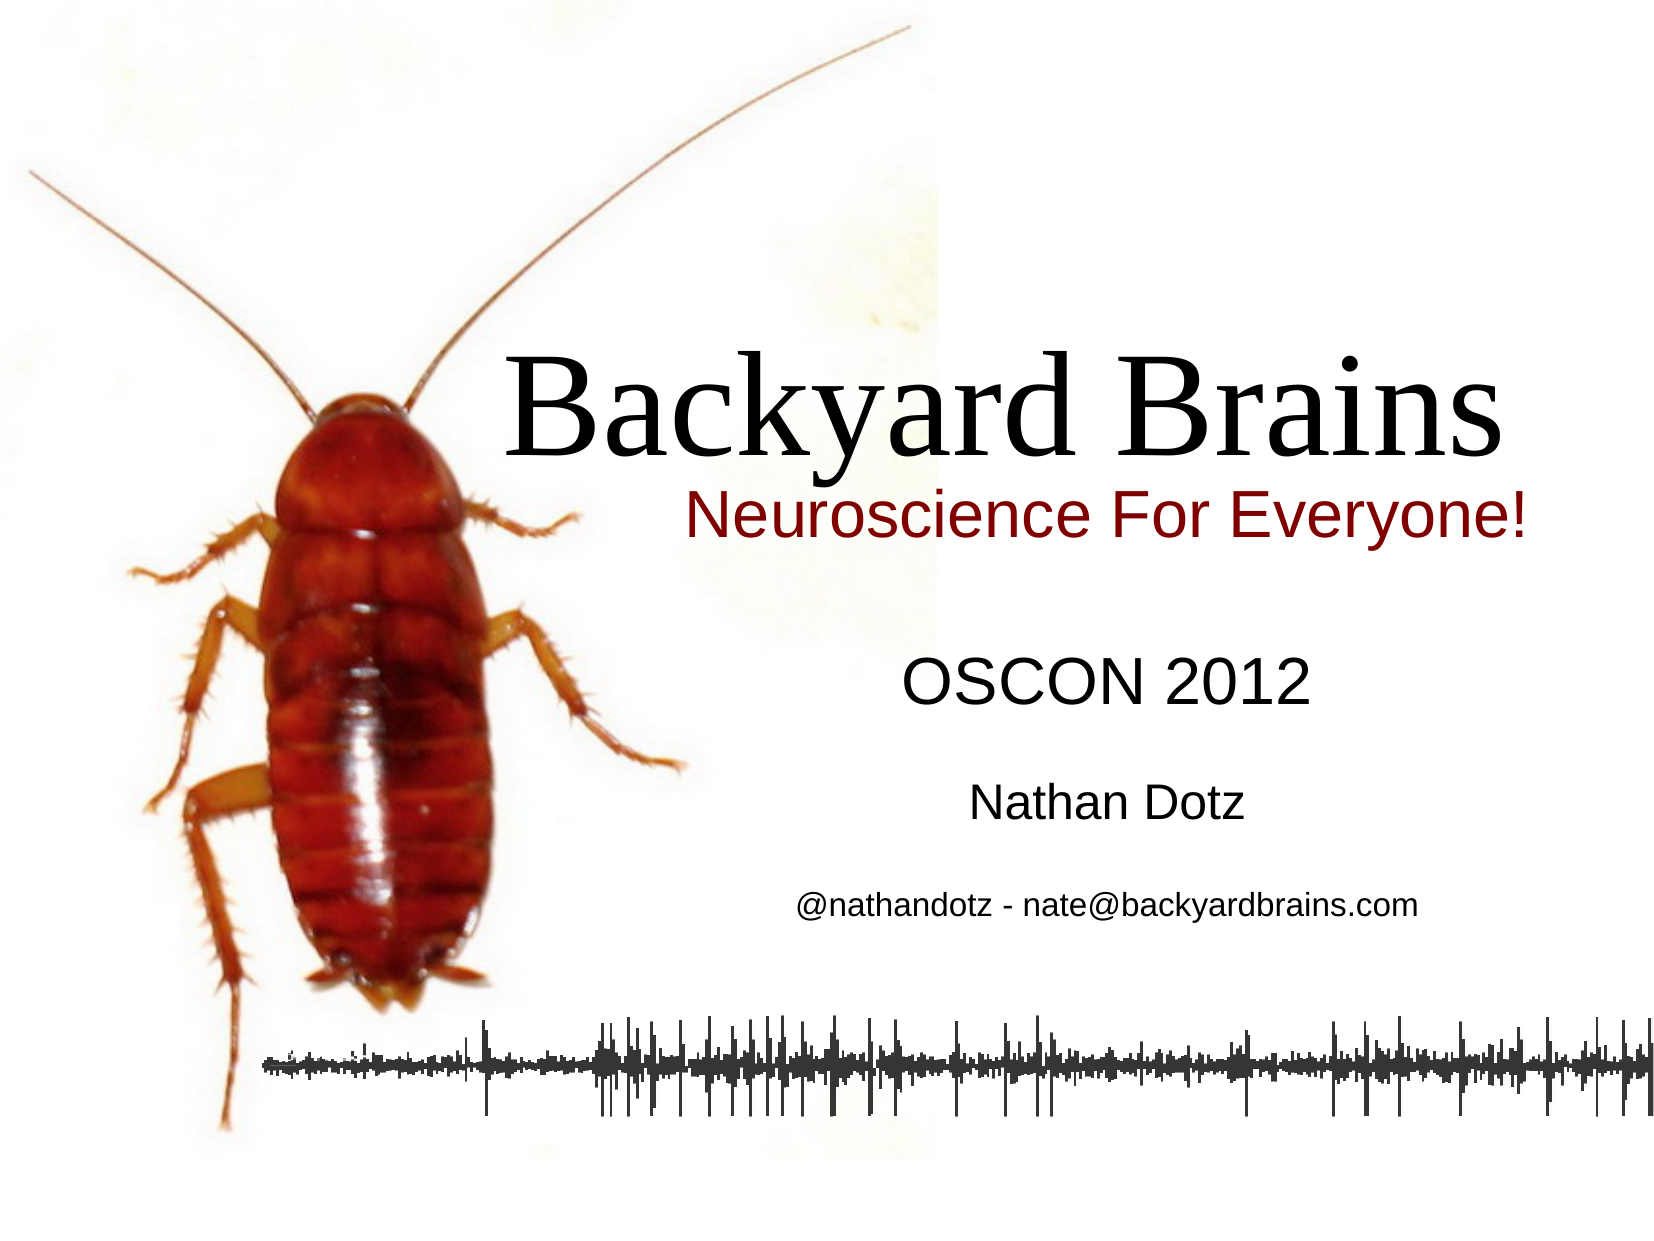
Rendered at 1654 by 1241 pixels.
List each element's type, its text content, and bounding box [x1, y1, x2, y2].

title Backyard Brains [450, 300, 1560, 508]
subtitle Neuroscience For Everyone! [659, 508, 1556, 571]
text_box OSCON 2012 Nathan Dotz @nathandotz - nate@backyardbrains.com [659, 629, 1556, 938]
picture [0, 0, 1654, 1160]
